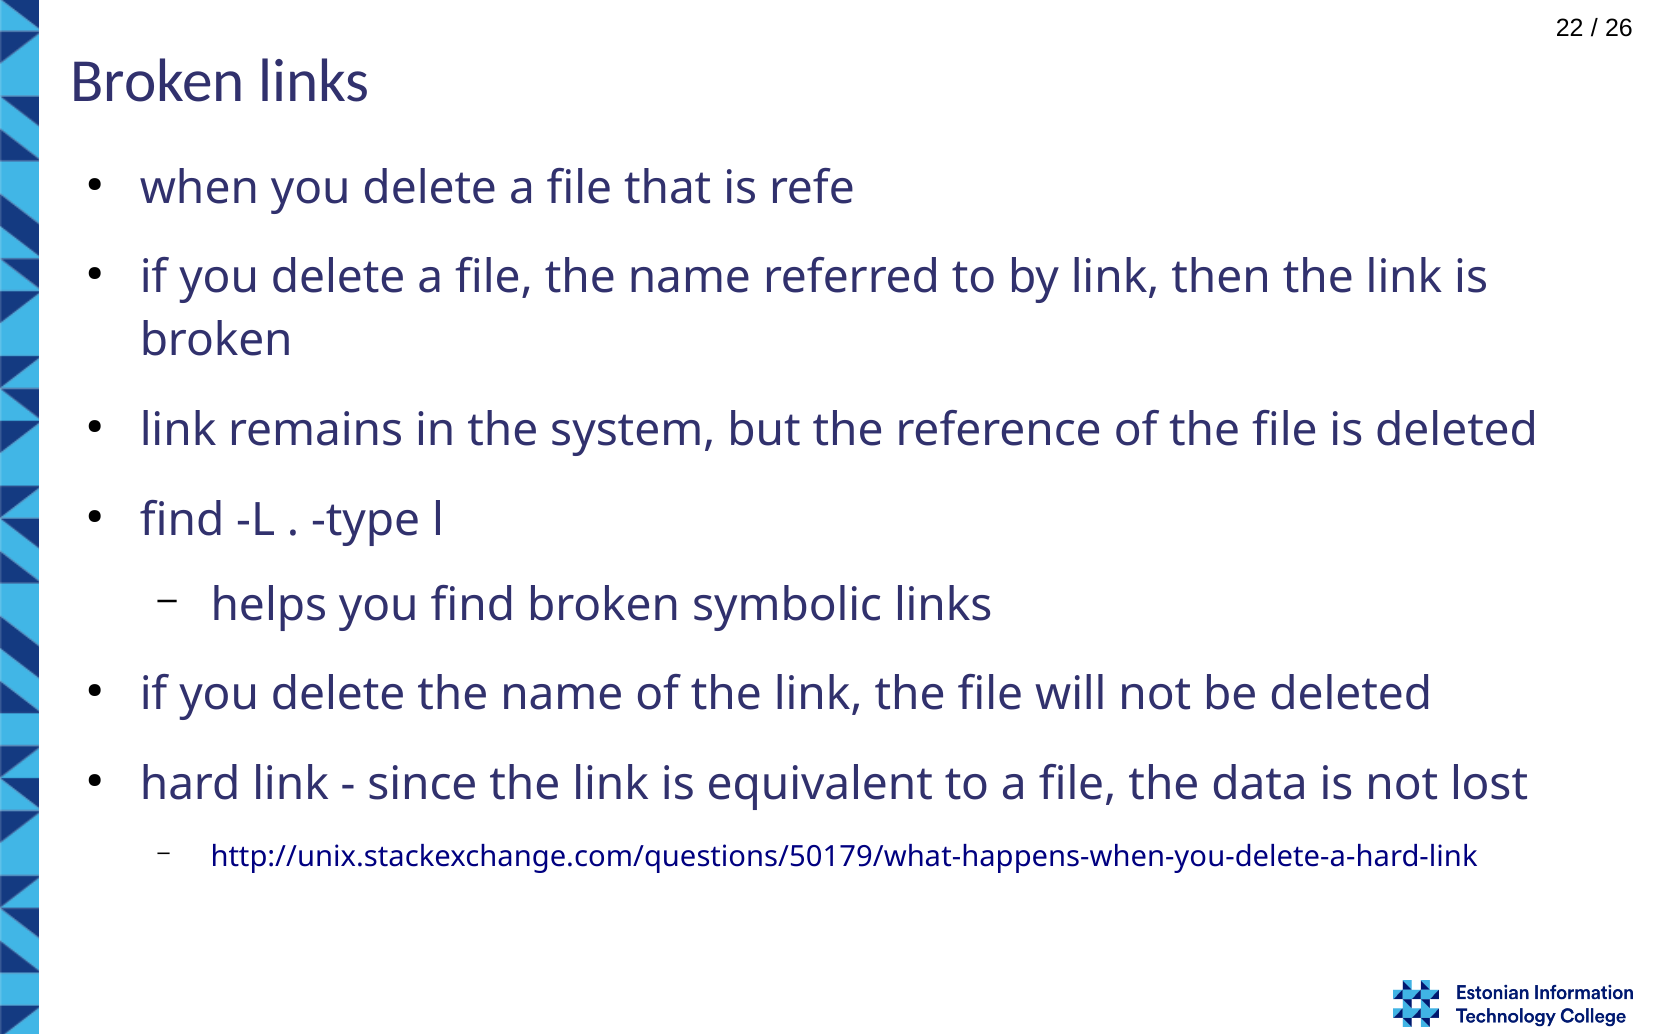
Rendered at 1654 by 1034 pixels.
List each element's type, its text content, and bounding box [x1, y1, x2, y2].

title Broken links [70, 50, 1630, 122]
picture [1393, 980, 1633, 1027]
list when you delete a file that is refe if you delete a file, the name referred to by link, then the link is broken link remains in the system, but the reference of the file is deleted find -L . -type l helps you find broken symbolic links if you delete the name of the link, the file will not be deleted hard link - since the link is equivalent to a file, the data is not lost http://unix.stackexchange.com/questions/50179/what-happens-when-you-delete-a-hard-link [68, 153, 1630, 957]
